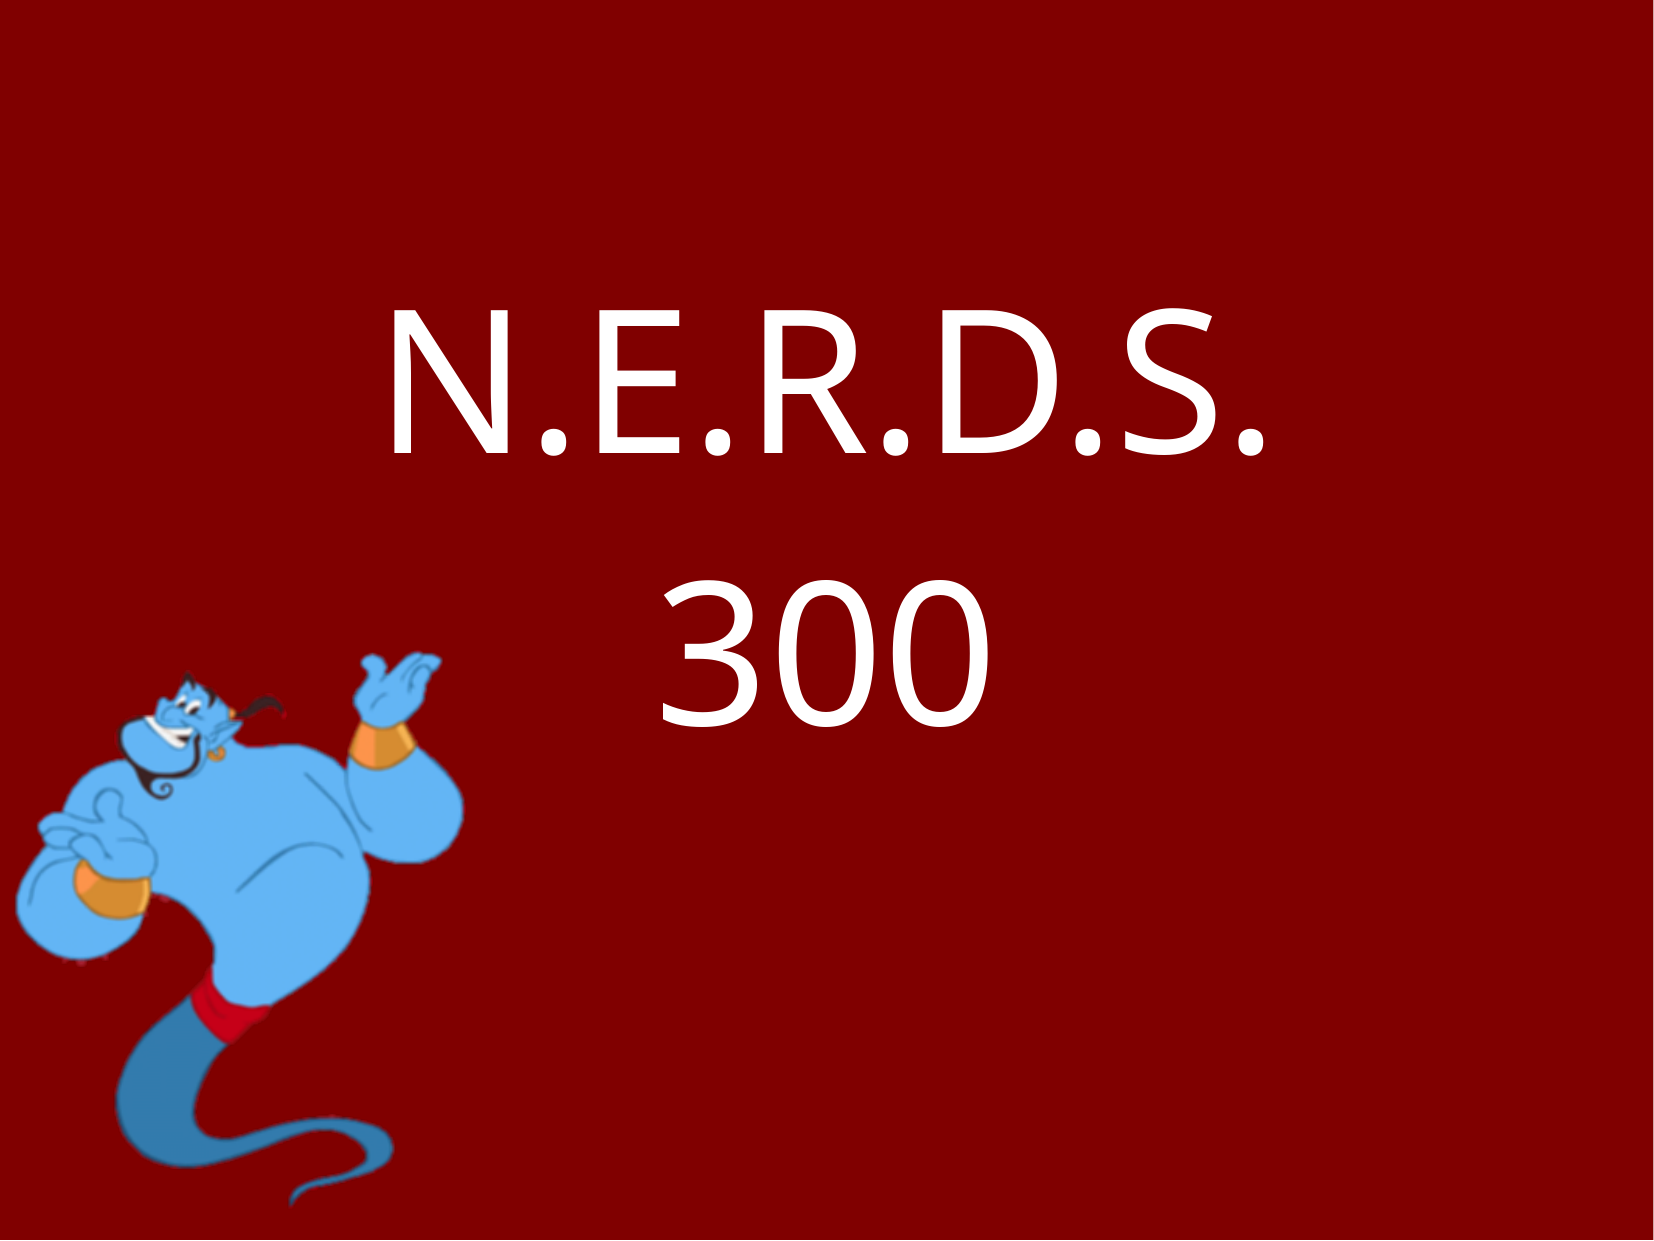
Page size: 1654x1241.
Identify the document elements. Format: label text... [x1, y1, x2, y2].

picture [7, 620, 473, 1241]
subtitle N.E.R.D.S. 300 [82, 49, 1571, 975]
